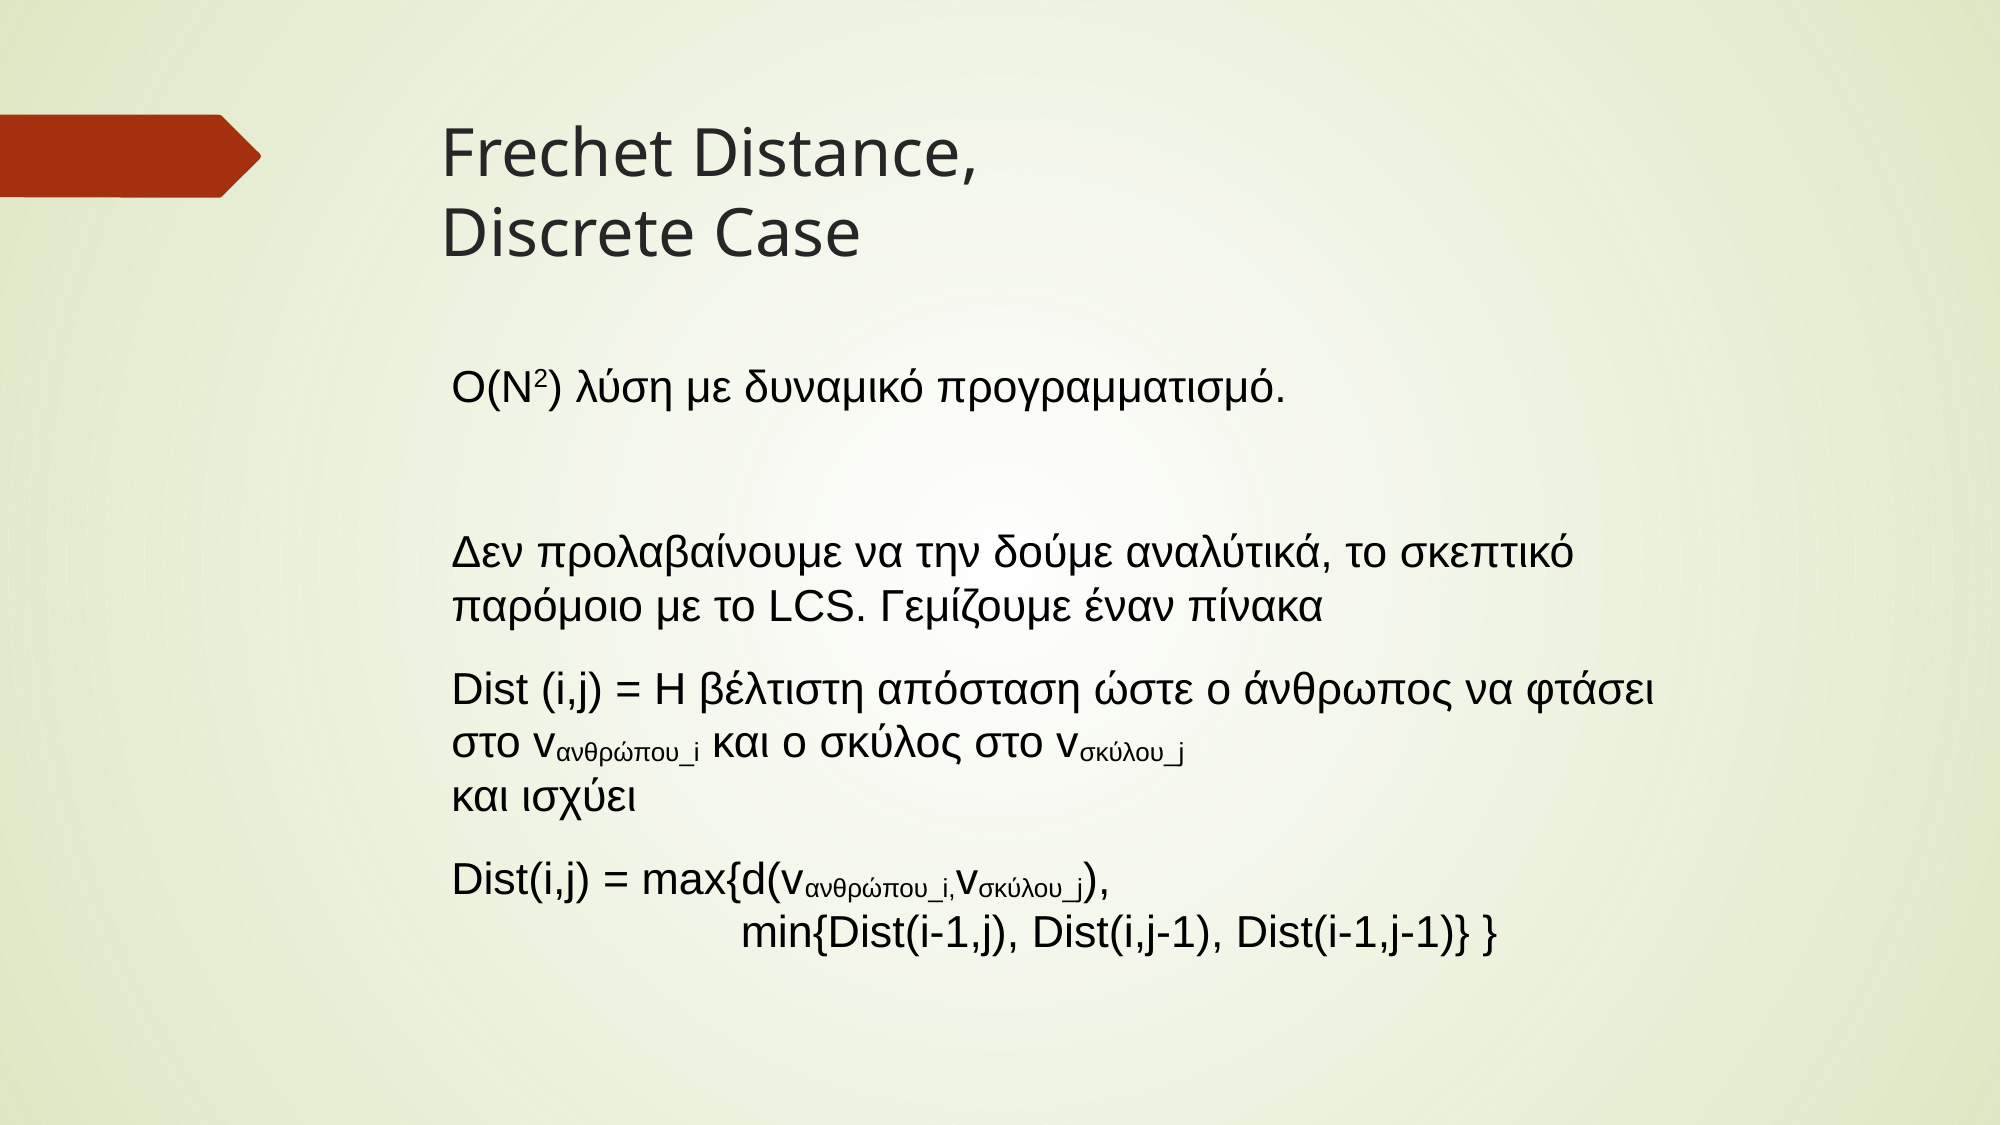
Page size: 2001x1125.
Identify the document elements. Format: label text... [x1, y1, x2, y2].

title Frechet Distance, Discrete Case [425, 102, 1888, 313]
list O(N2) λύση με δυναμικό προγραμματισμό. Δεν προλαβαίνουμε να την δούμε αναλύτικά, το σκεπτικό παρόμοιο με το LCS. Γεμίζουμε έναν πίνακα Dist (i,j) = Η βέλτιστη απόσταση ώστε ο άνθρωπος να φτάσει στο vανθρώπου_i και ο σκύλος στο vσκύλου_j και ισχύει Dist(i,j) = max{d(vανθρώπου_i,vσκύλου_j), min{Dist(i-1,j), Dist(i,j-1), Dist(i-1,j-1)} } [436, 350, 1701, 970]
